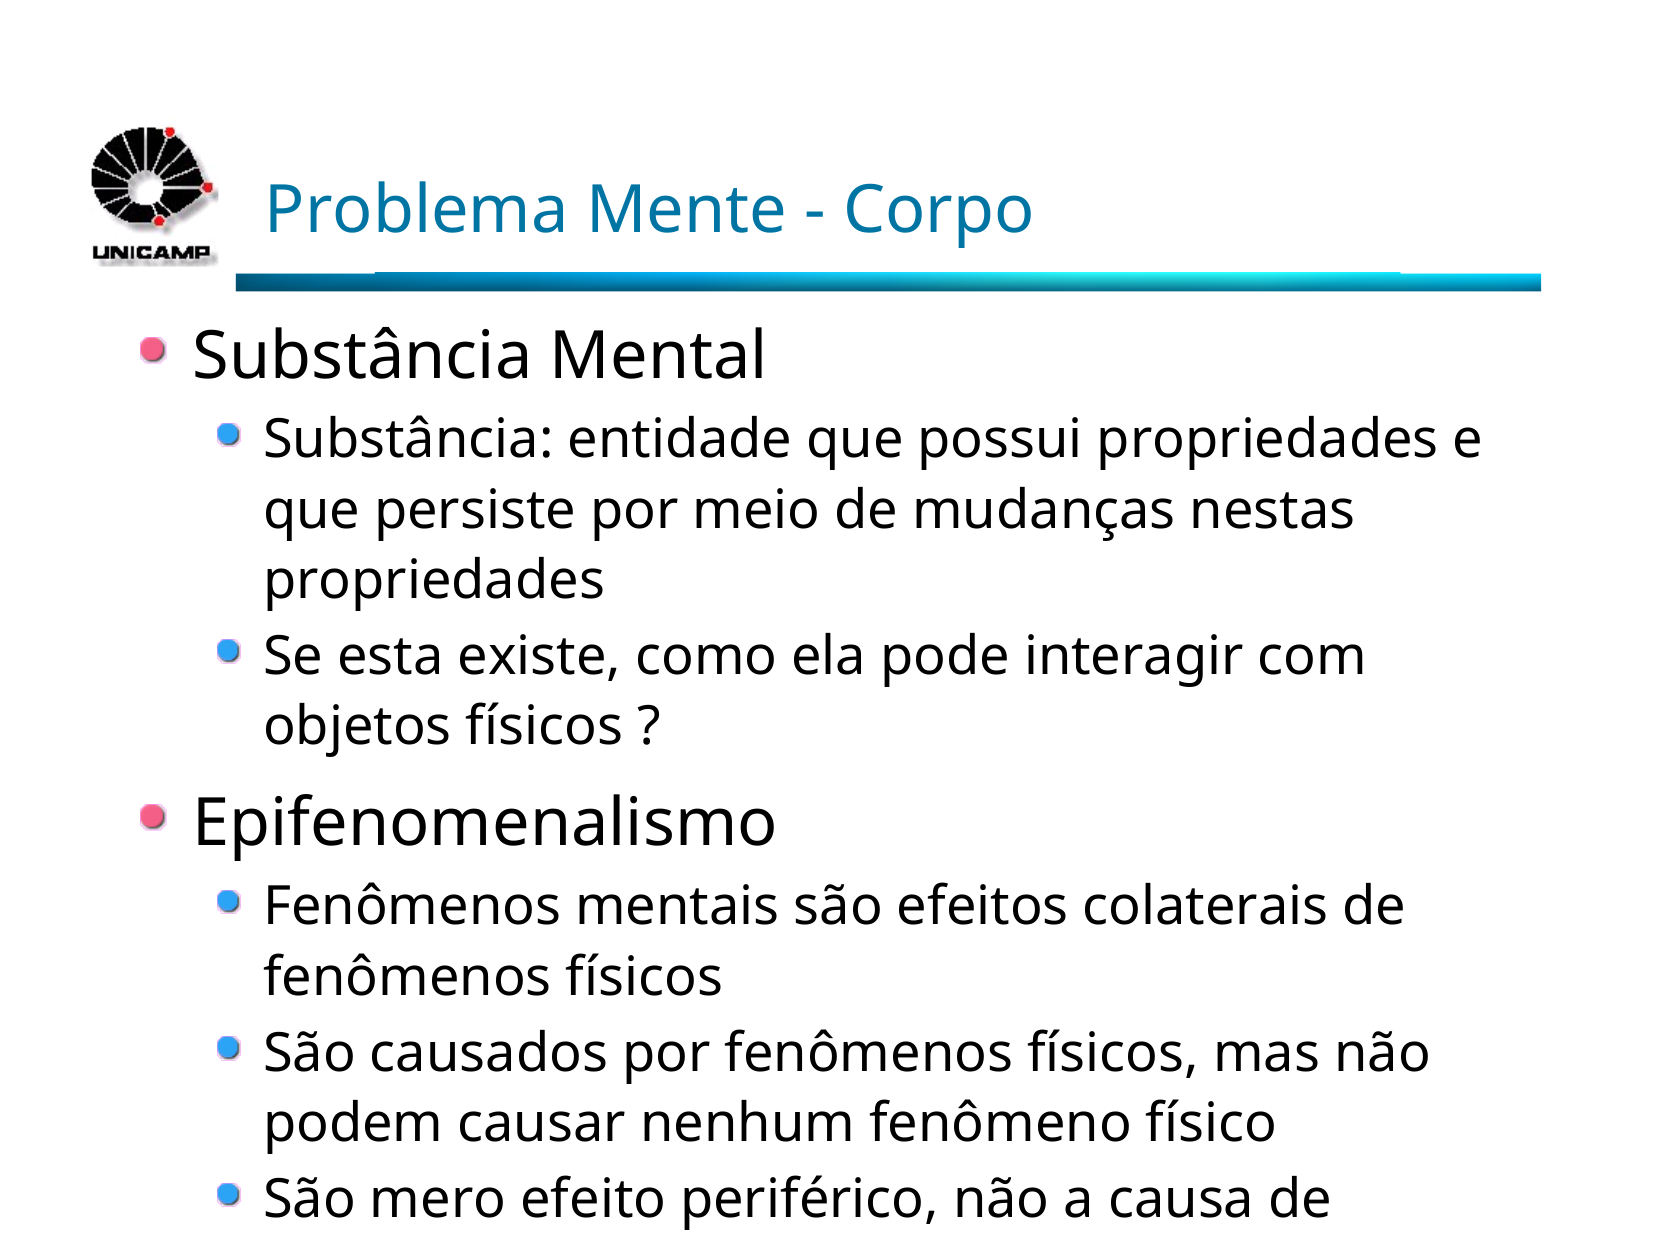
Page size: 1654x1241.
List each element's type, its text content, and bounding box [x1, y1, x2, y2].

picture [125, 272, 1654, 295]
title Problema Mente - Corpo [264, 42, 1534, 250]
list Substância Mental Substância: entidade que possui propriedades e que persiste por meio de mudanças nestas propriedades Se esta existe, como ela pode interagir com objetos físicos ? Epifenomenalismo Fenômenos mentais são efeitos colaterais de fenômenos físicos São causados por fenômenos físicos, mas não podem causar nenhum fenômeno físico São mero efeito periférico, não a causa de nenhum fenômeno físico – Automatismo consciente [121, 309, 1534, 1182]
picture [216, 1182, 242, 1208]
